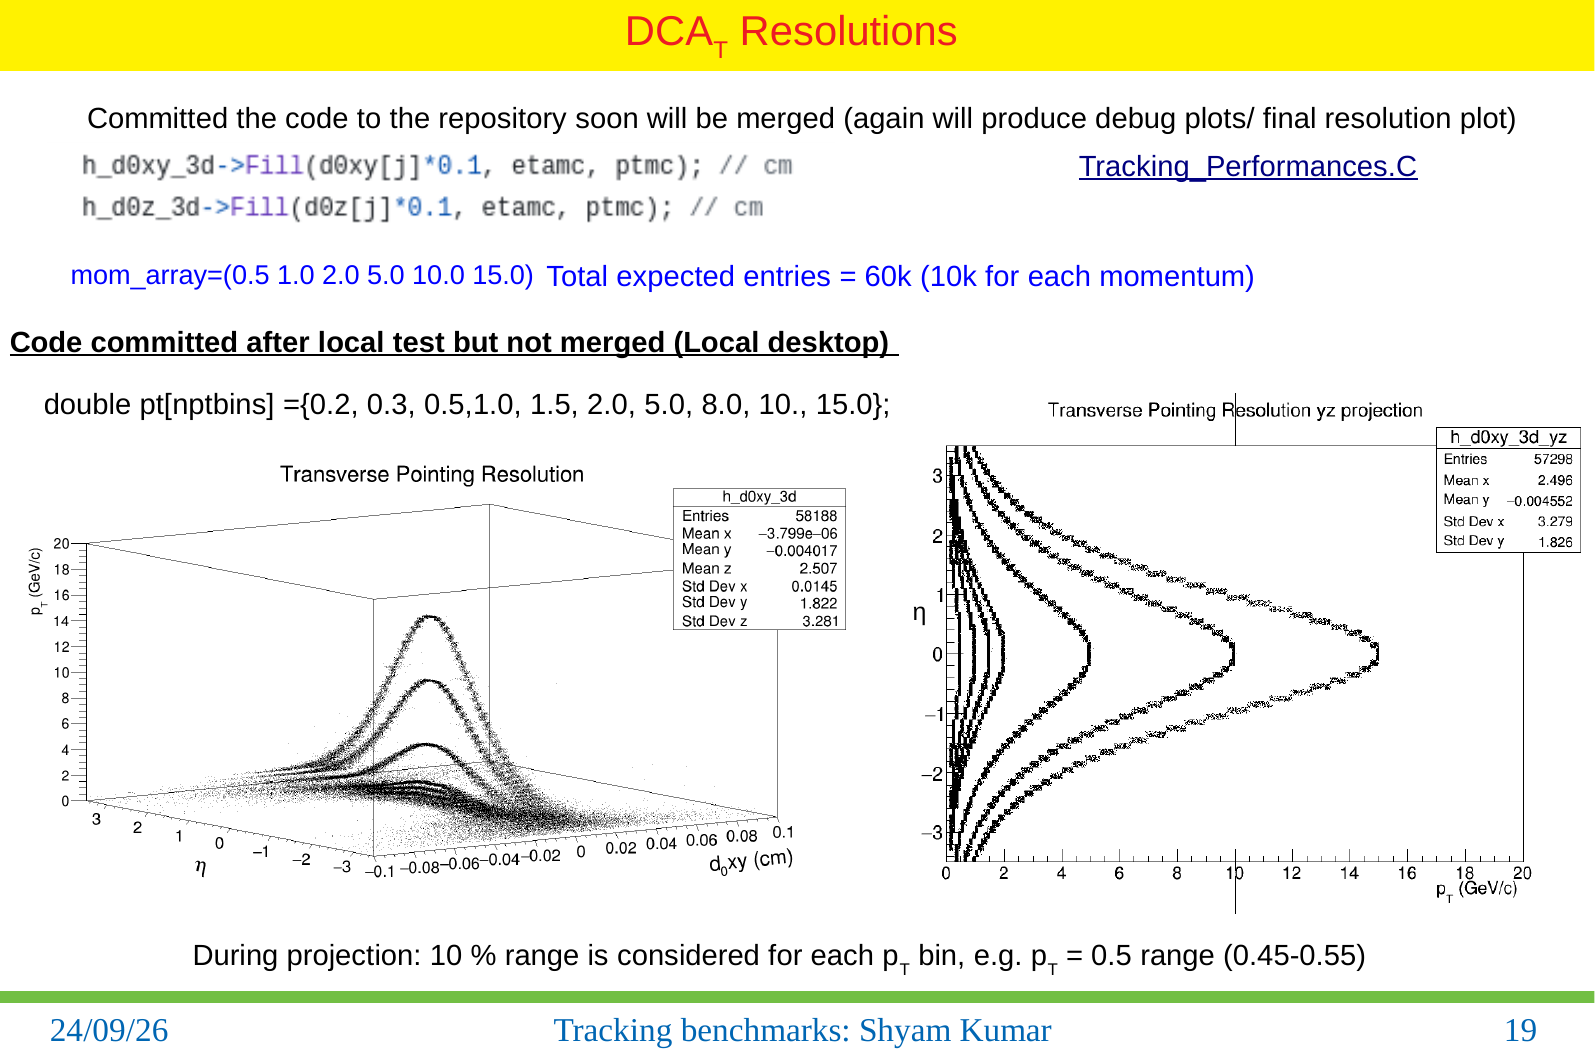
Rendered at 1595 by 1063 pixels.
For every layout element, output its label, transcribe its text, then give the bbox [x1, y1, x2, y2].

text_box Total expected entries = 60k (10k for each momentum) [531, 252, 1571, 333]
picture [0, 460, 863, 900]
title DCAT Resolutions [0, 0, 1595, 71]
text_box Committed the code to the repository soon will be merged (again will produce debug plots/ final resolution plot) [35, 94, 1571, 143]
text_box double pt[nptbins] ={0.2, 0.3, 0.5,1.0, 1.5, 2.0, 5.0, 8.0, 10., 15.0}; [20, 380, 908, 461]
picture [47, 143, 835, 237]
text_box Code committed after local test but not merged (Local desktop) [0, 318, 914, 367]
text_box η [897, 590, 945, 662]
text_box mom_array=(0.5 1.0 2.0 5.0 10.0 15.0) [55, 252, 531, 318]
text_box Tracking_Performances.C [937, 142, 1560, 213]
picture [874, 393, 1595, 914]
text_box During projection: 10 % range is considered for each pT bin, e.g. pT = 0.5 range (0.45-0.55) [0, 931, 1560, 1040]
